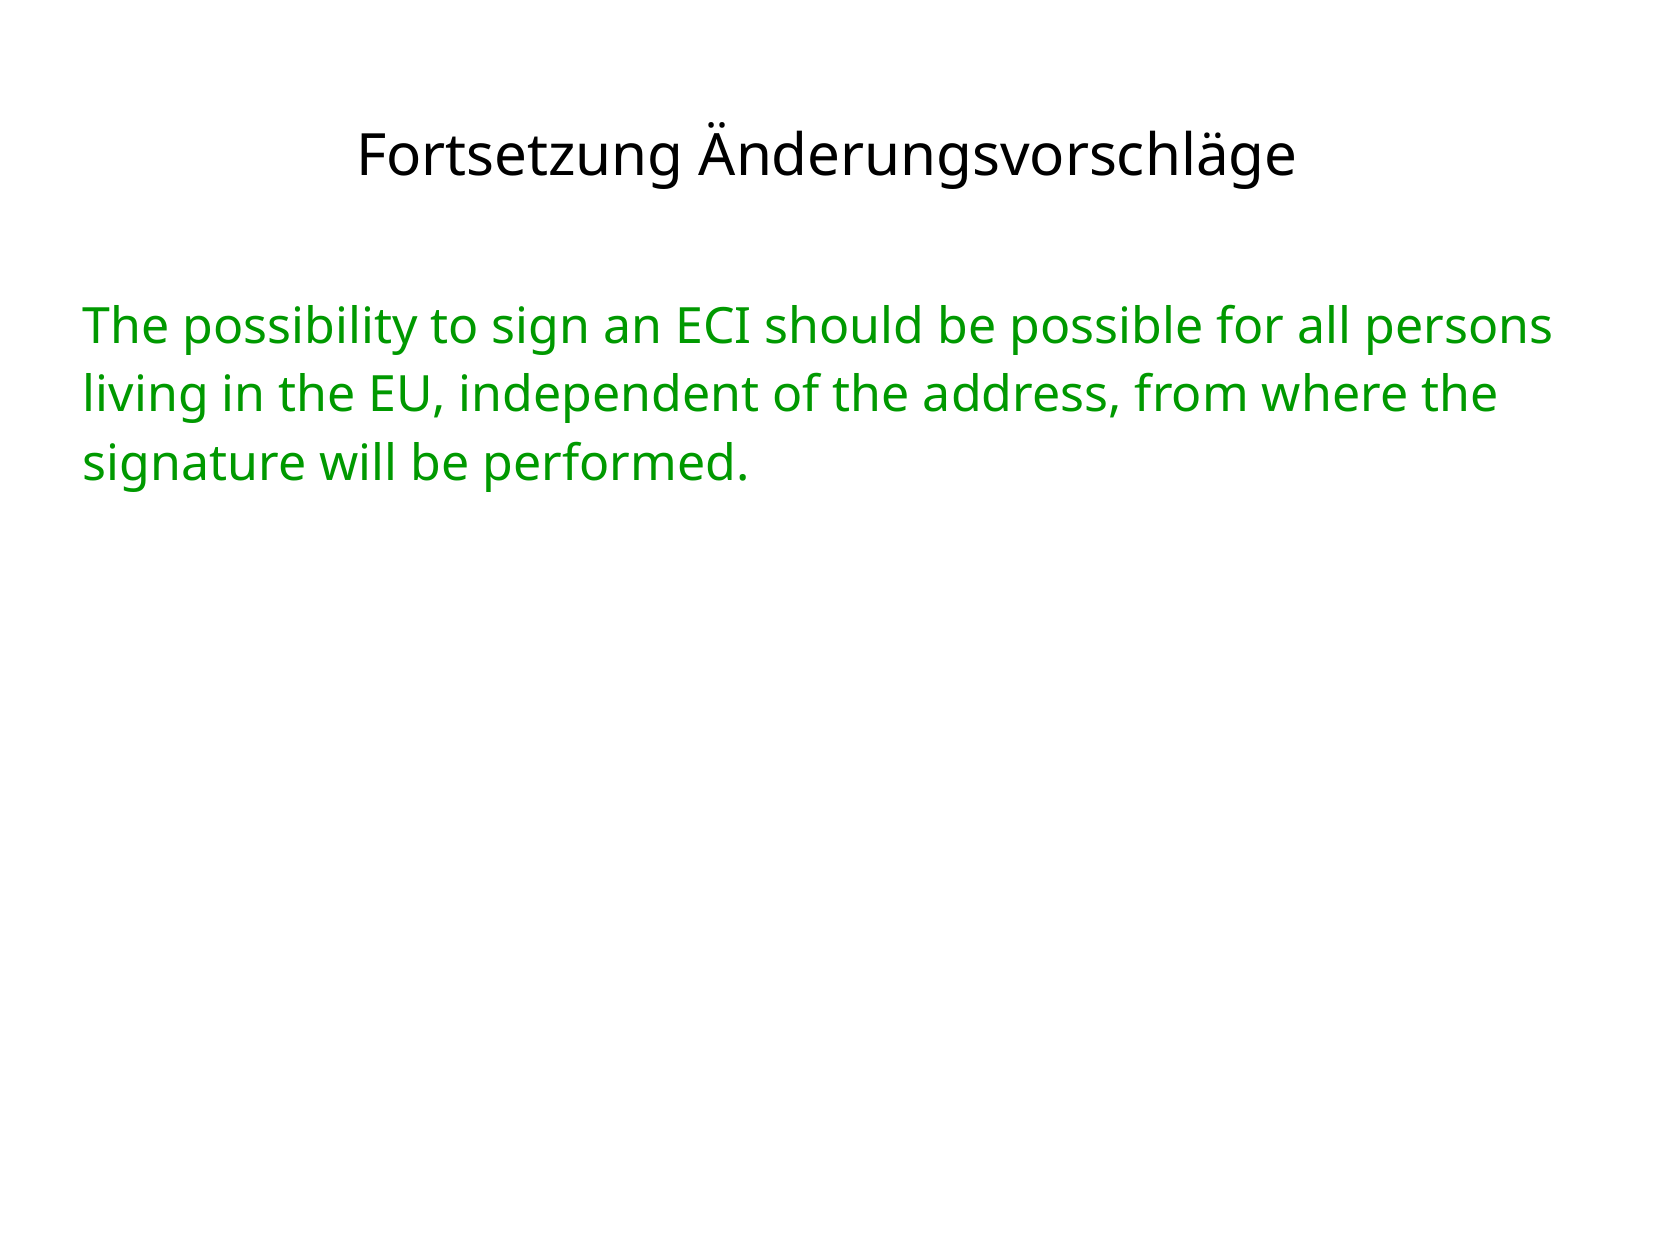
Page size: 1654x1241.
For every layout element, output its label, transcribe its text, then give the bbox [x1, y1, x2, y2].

title Fortsetzung Änderungsvorschläge [82, 49, 1571, 257]
list The possibility to sign an ECI should be possible for all persons living in the EU, independent of the address, from where the signature will be performed. [82, 290, 1571, 1010]
